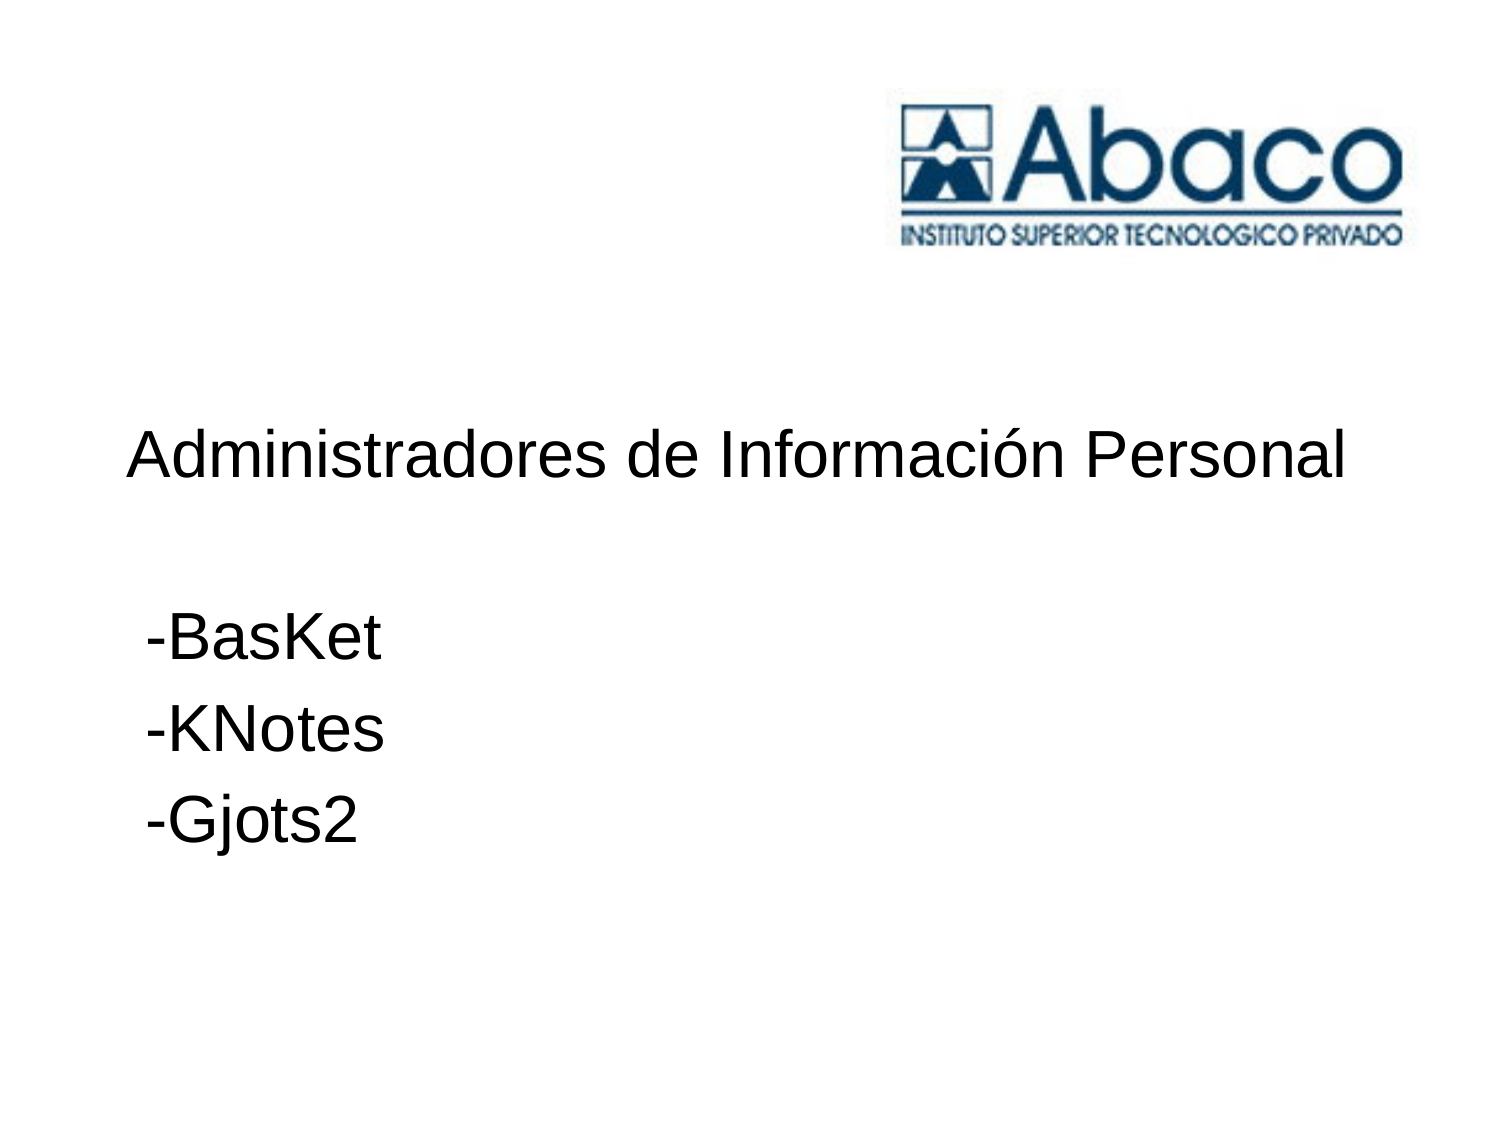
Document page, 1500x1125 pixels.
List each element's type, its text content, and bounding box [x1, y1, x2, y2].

picture [885, 88, 1420, 266]
list Administradores de Información Personal -BasKet -KNotes -Gjots2 [75, 408, 1426, 1006]
